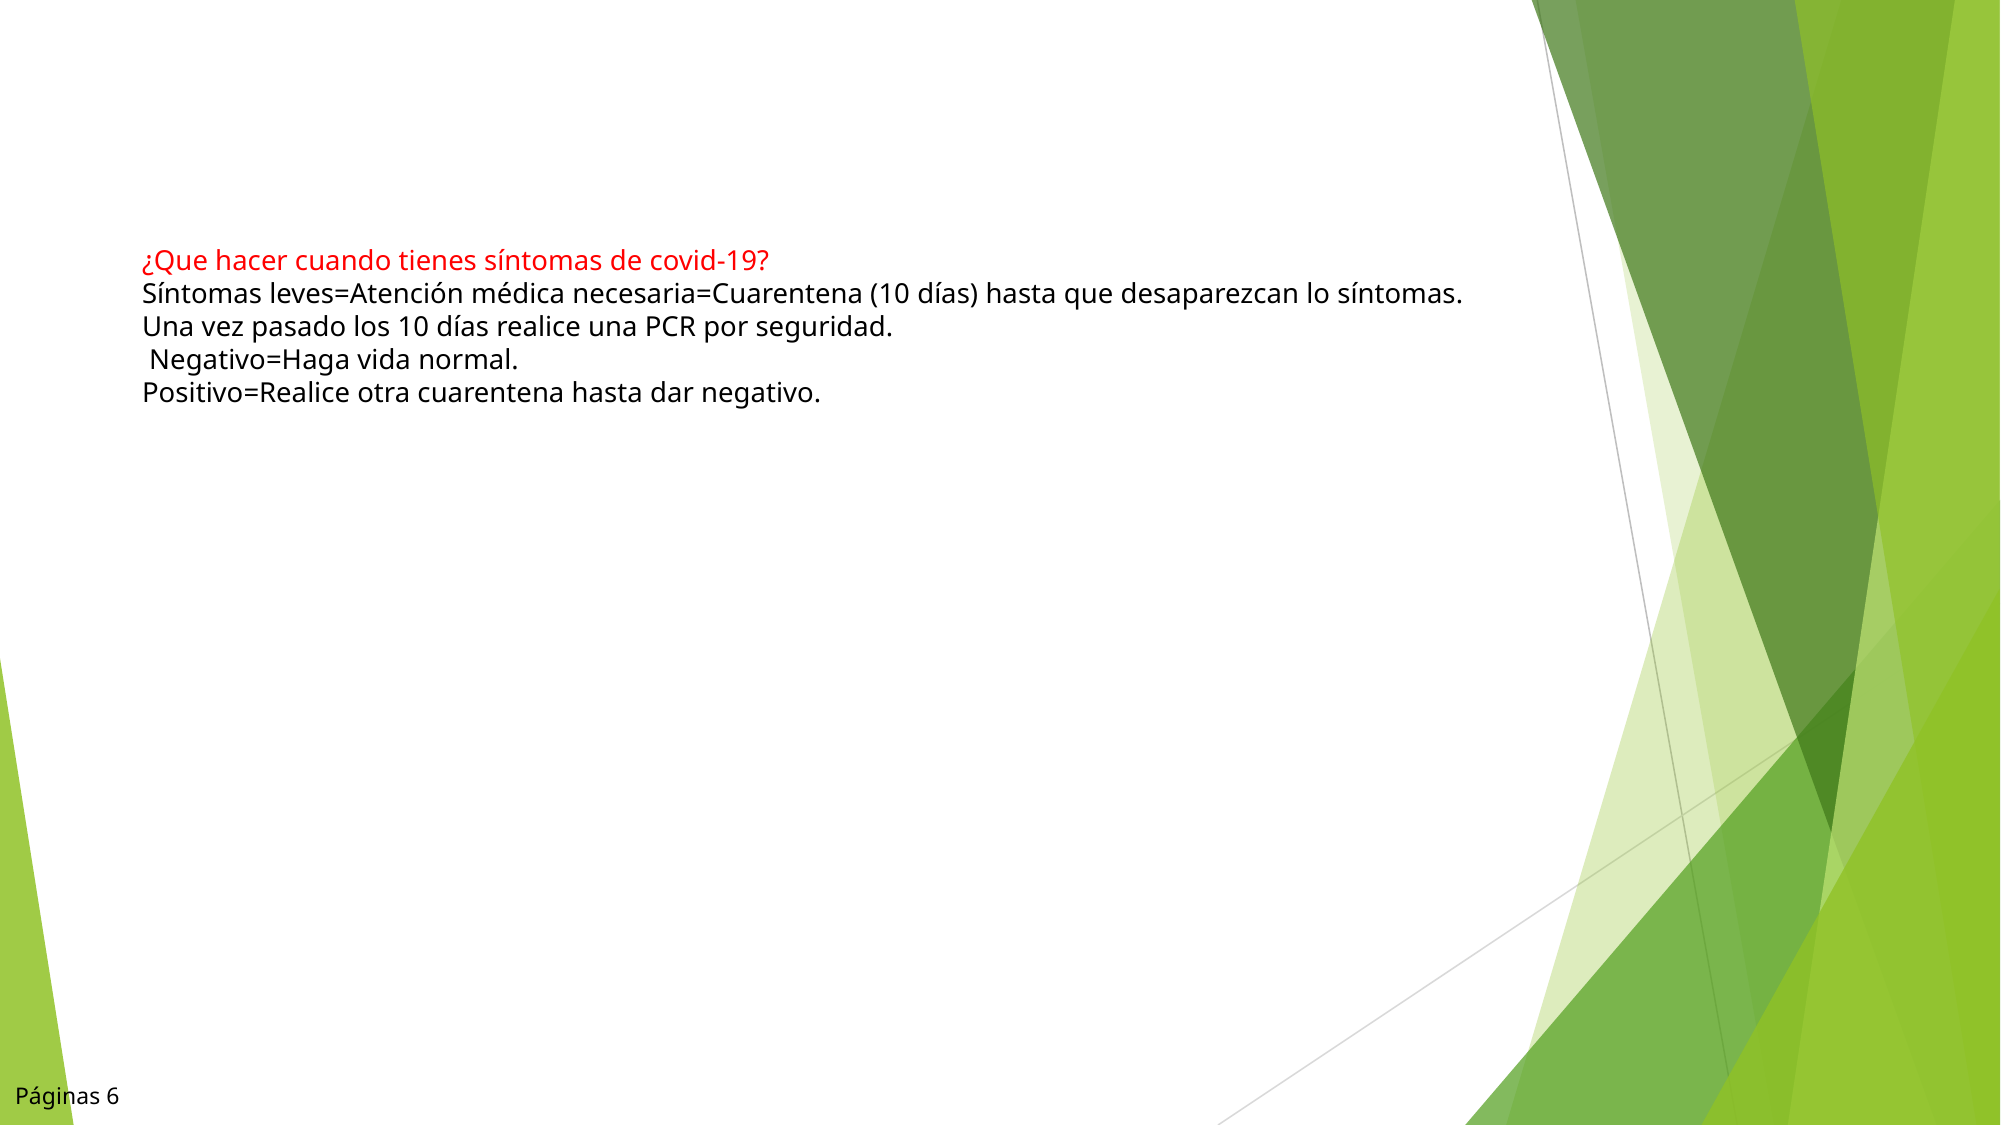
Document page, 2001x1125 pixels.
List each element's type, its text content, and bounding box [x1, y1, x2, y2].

title ¿Que hacer cuando tienes síntomas de covid-19? Síntomas leves=Atención médica necesaria=Cuarentena (10 días) hasta que desaparezcan lo síntomas. Una vez pasado los 10 días realice una PCR por seguridad. Negativo=Haga vida normal. Positivo=Realice otra cuarentena hasta dar negativo. [127, 235, 1538, 453]
text_box Páginas 6 [0, 1065, 1034, 1125]
